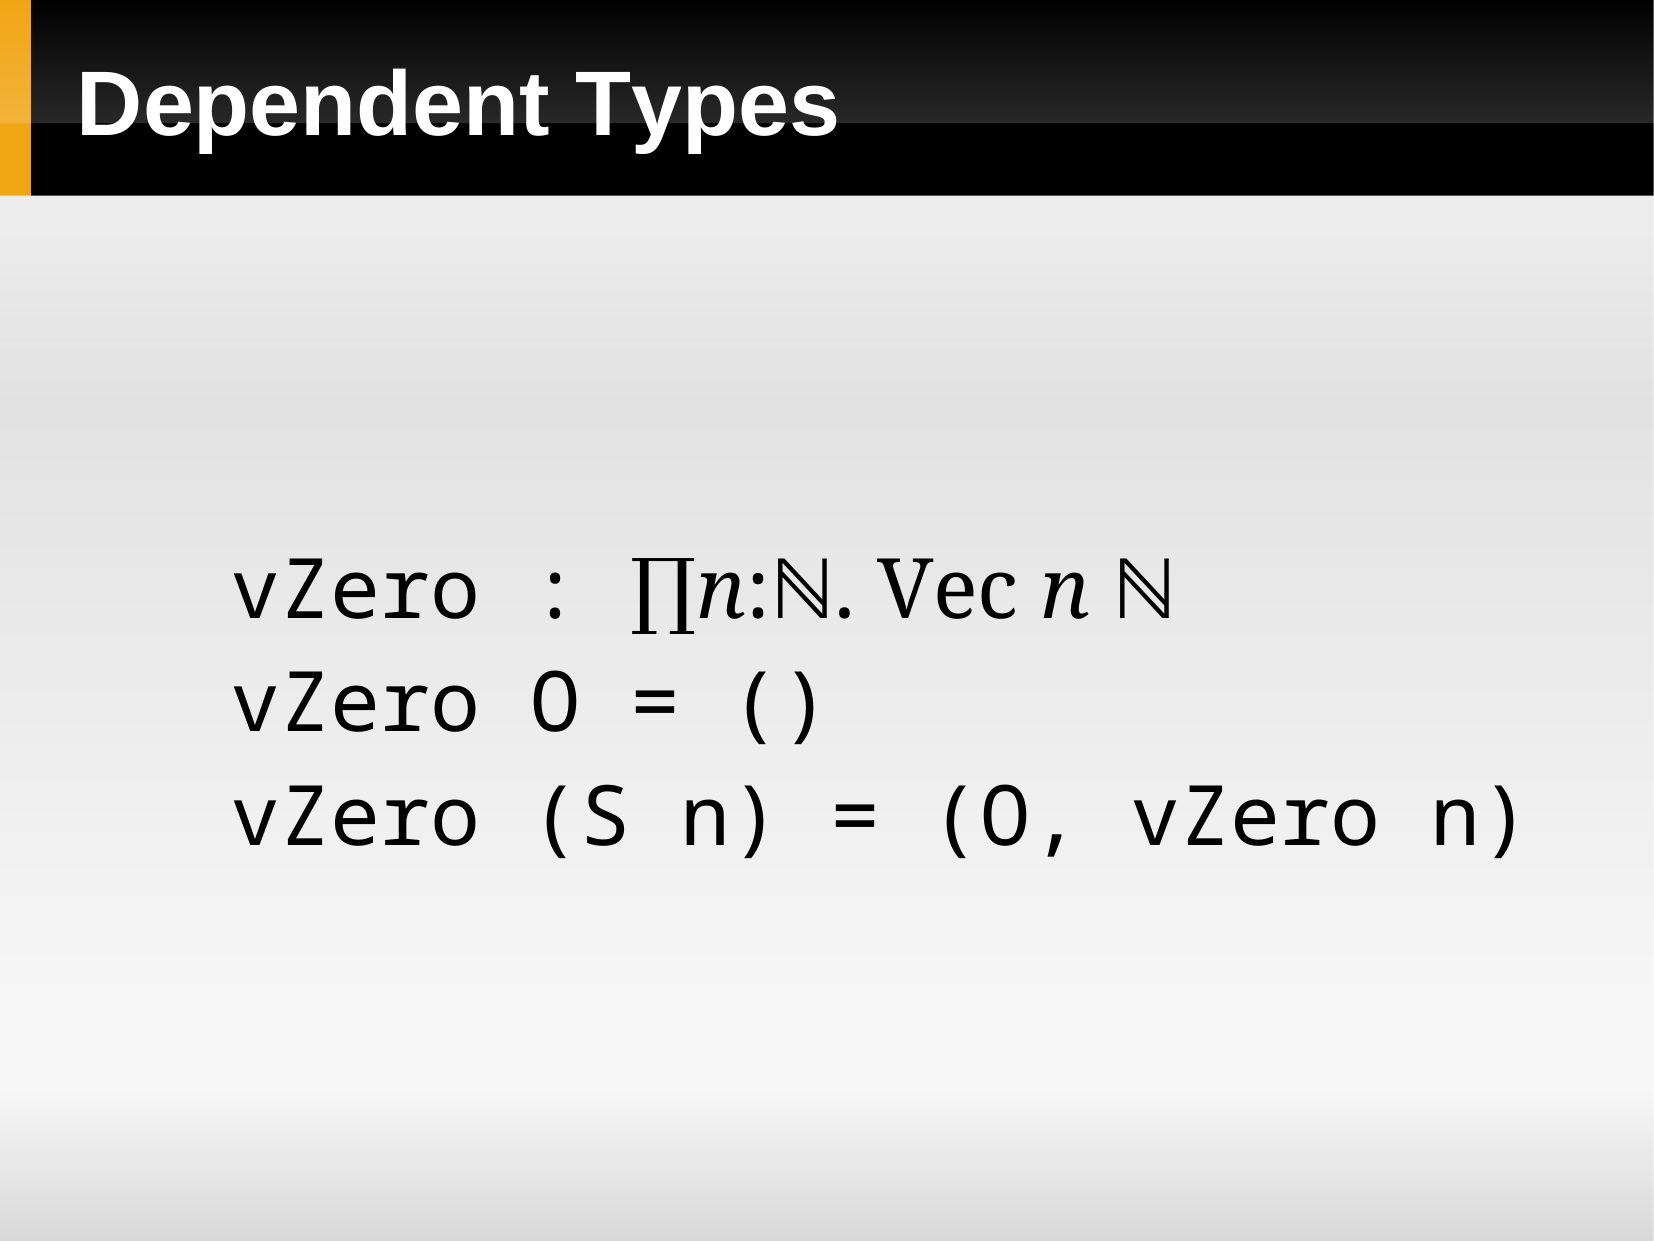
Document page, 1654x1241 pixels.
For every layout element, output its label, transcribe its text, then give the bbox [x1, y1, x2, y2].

picture [0, 0, 1654, 1241]
title Dependent Types [76, 0, 1565, 208]
subtitle vZero : ∏n:ℕ. Vec n ℕ vZero O = () vZero (S n) = (O, vZero n) [82, 297, 1571, 1102]
